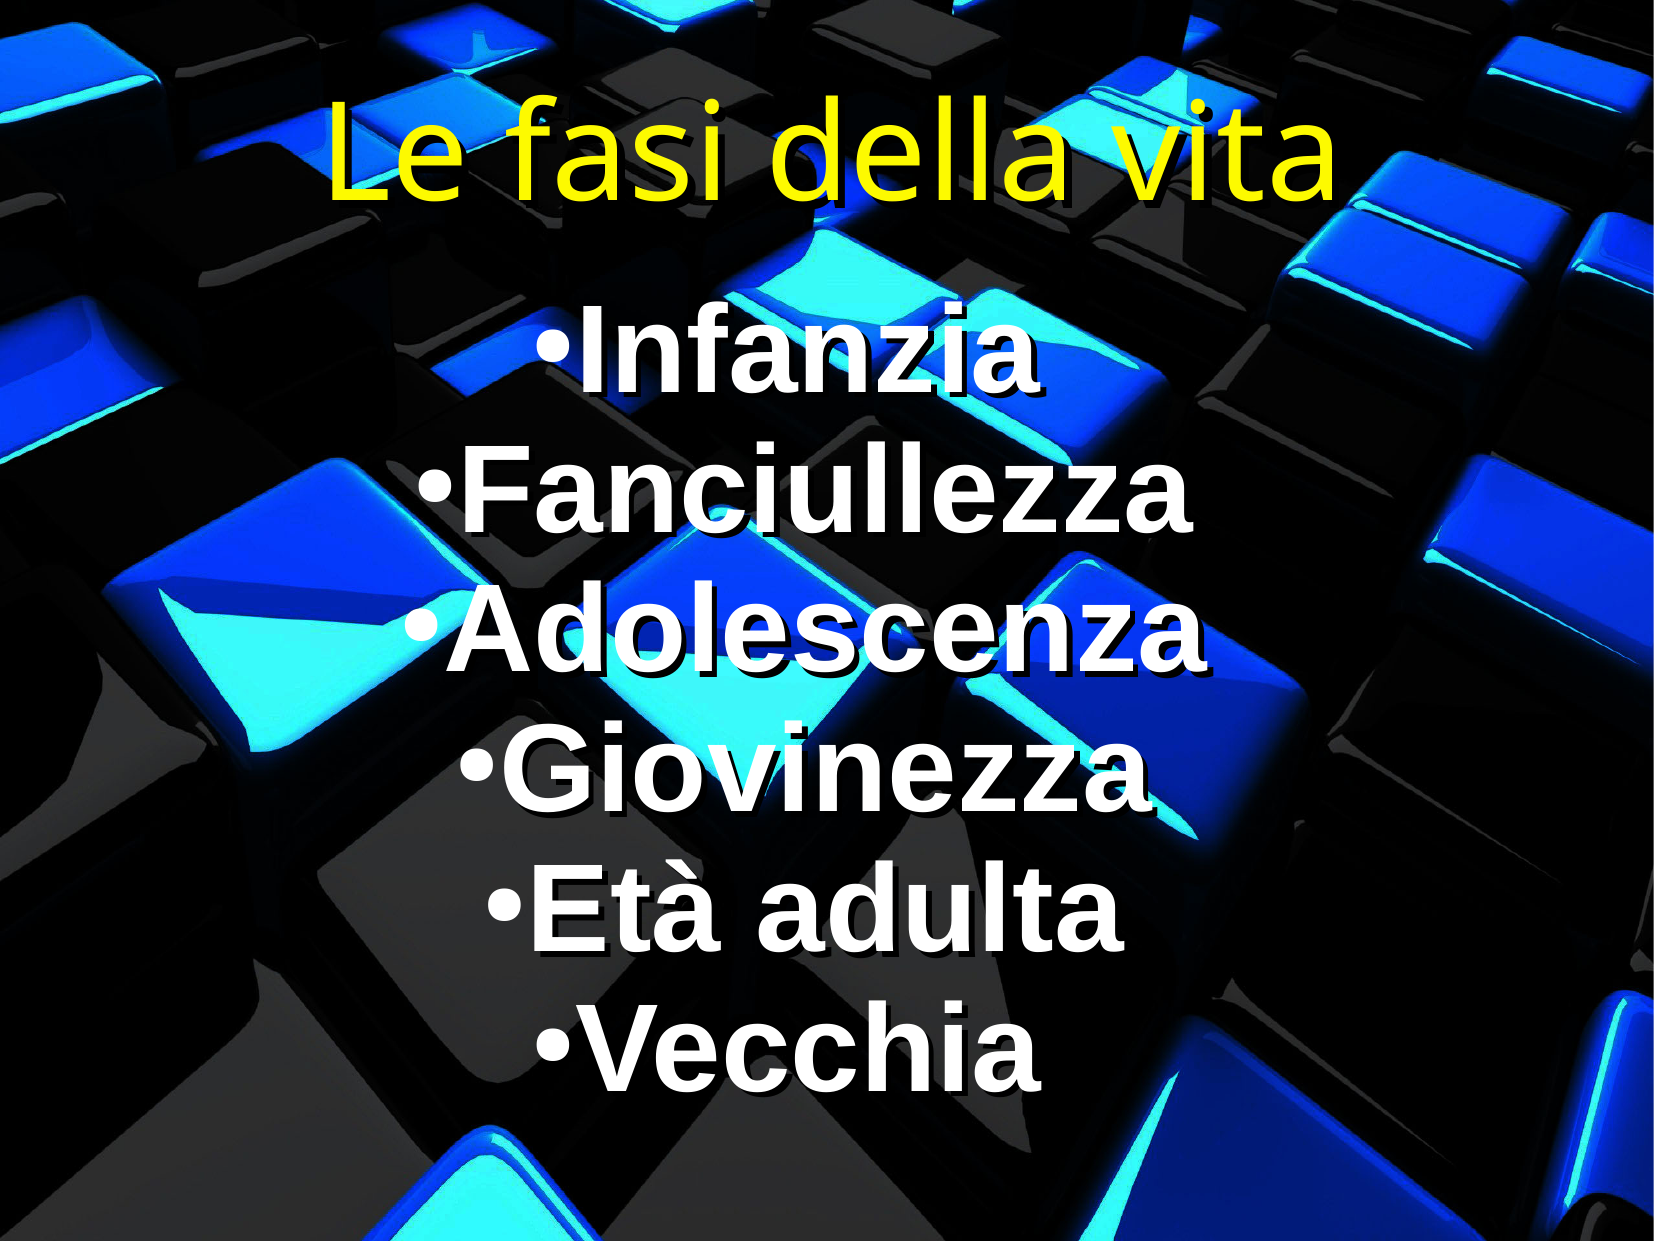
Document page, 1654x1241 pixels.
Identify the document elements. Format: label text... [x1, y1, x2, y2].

text_box Infanzia Fanciullezza Adolescenza Giovinezza Età adulta Vecchia [354, 271, 1252, 1126]
text_box Le fasi della vita [82, 46, 1581, 324]
picture [0, 0, 1654, 1241]
